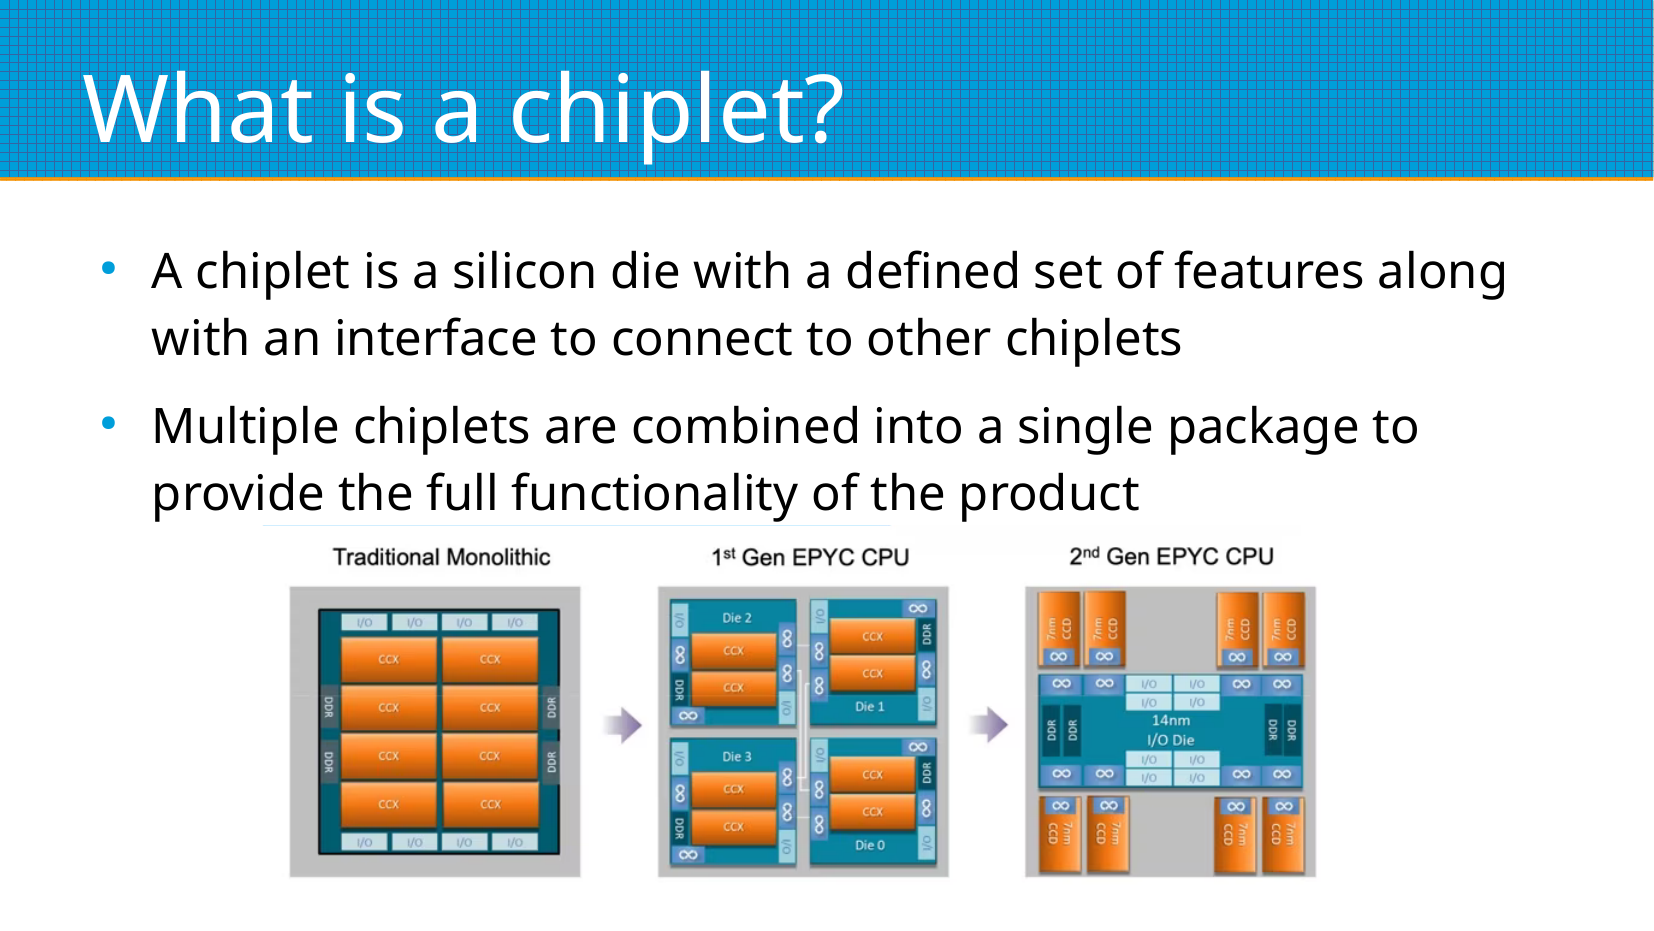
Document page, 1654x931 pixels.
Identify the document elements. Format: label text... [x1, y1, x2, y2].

title What is a chiplet? [82, 14, 1571, 171]
list A chiplet is a silicon die with a defined set of features along with an interface to connect to other chiplets Multiple chiplets are combined into a single package to provide the full functionality of the product [82, 236, 1576, 526]
picture [262, 525, 1343, 901]
